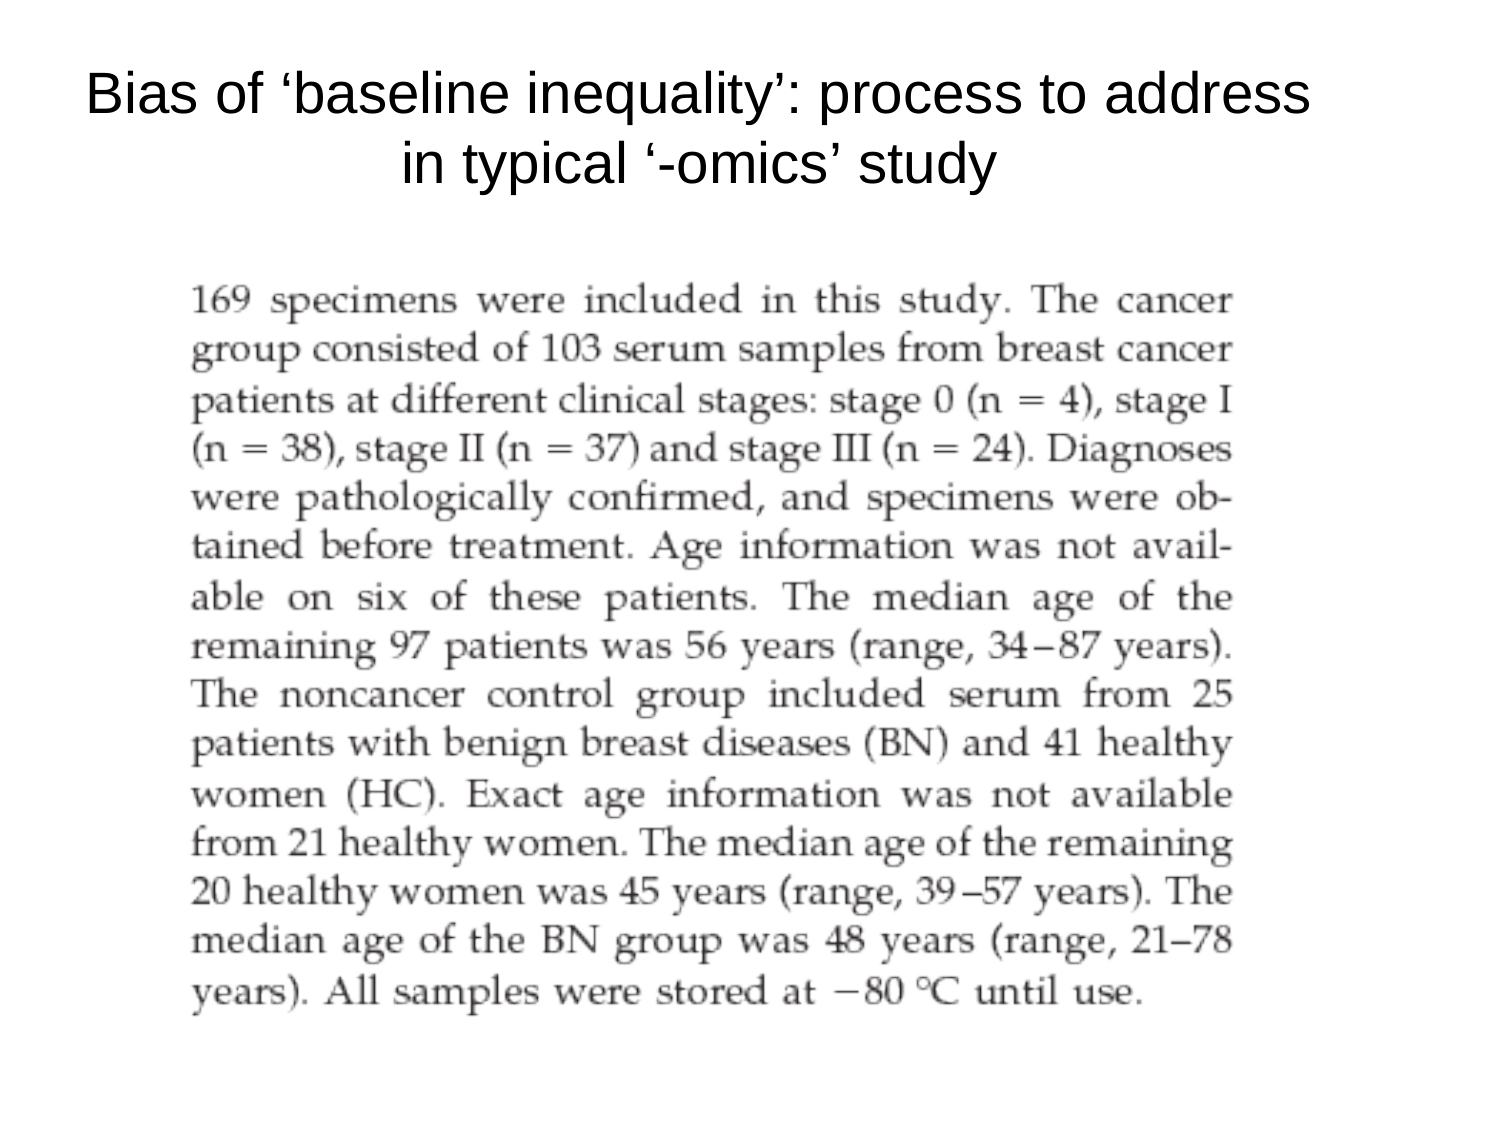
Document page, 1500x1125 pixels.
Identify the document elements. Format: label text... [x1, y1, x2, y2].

text_box [174, 275, 1263, 1038]
title Bias of ‘baseline inequality’: process to address in typical ‘-omics’ study [37, 47, 1363, 203]
